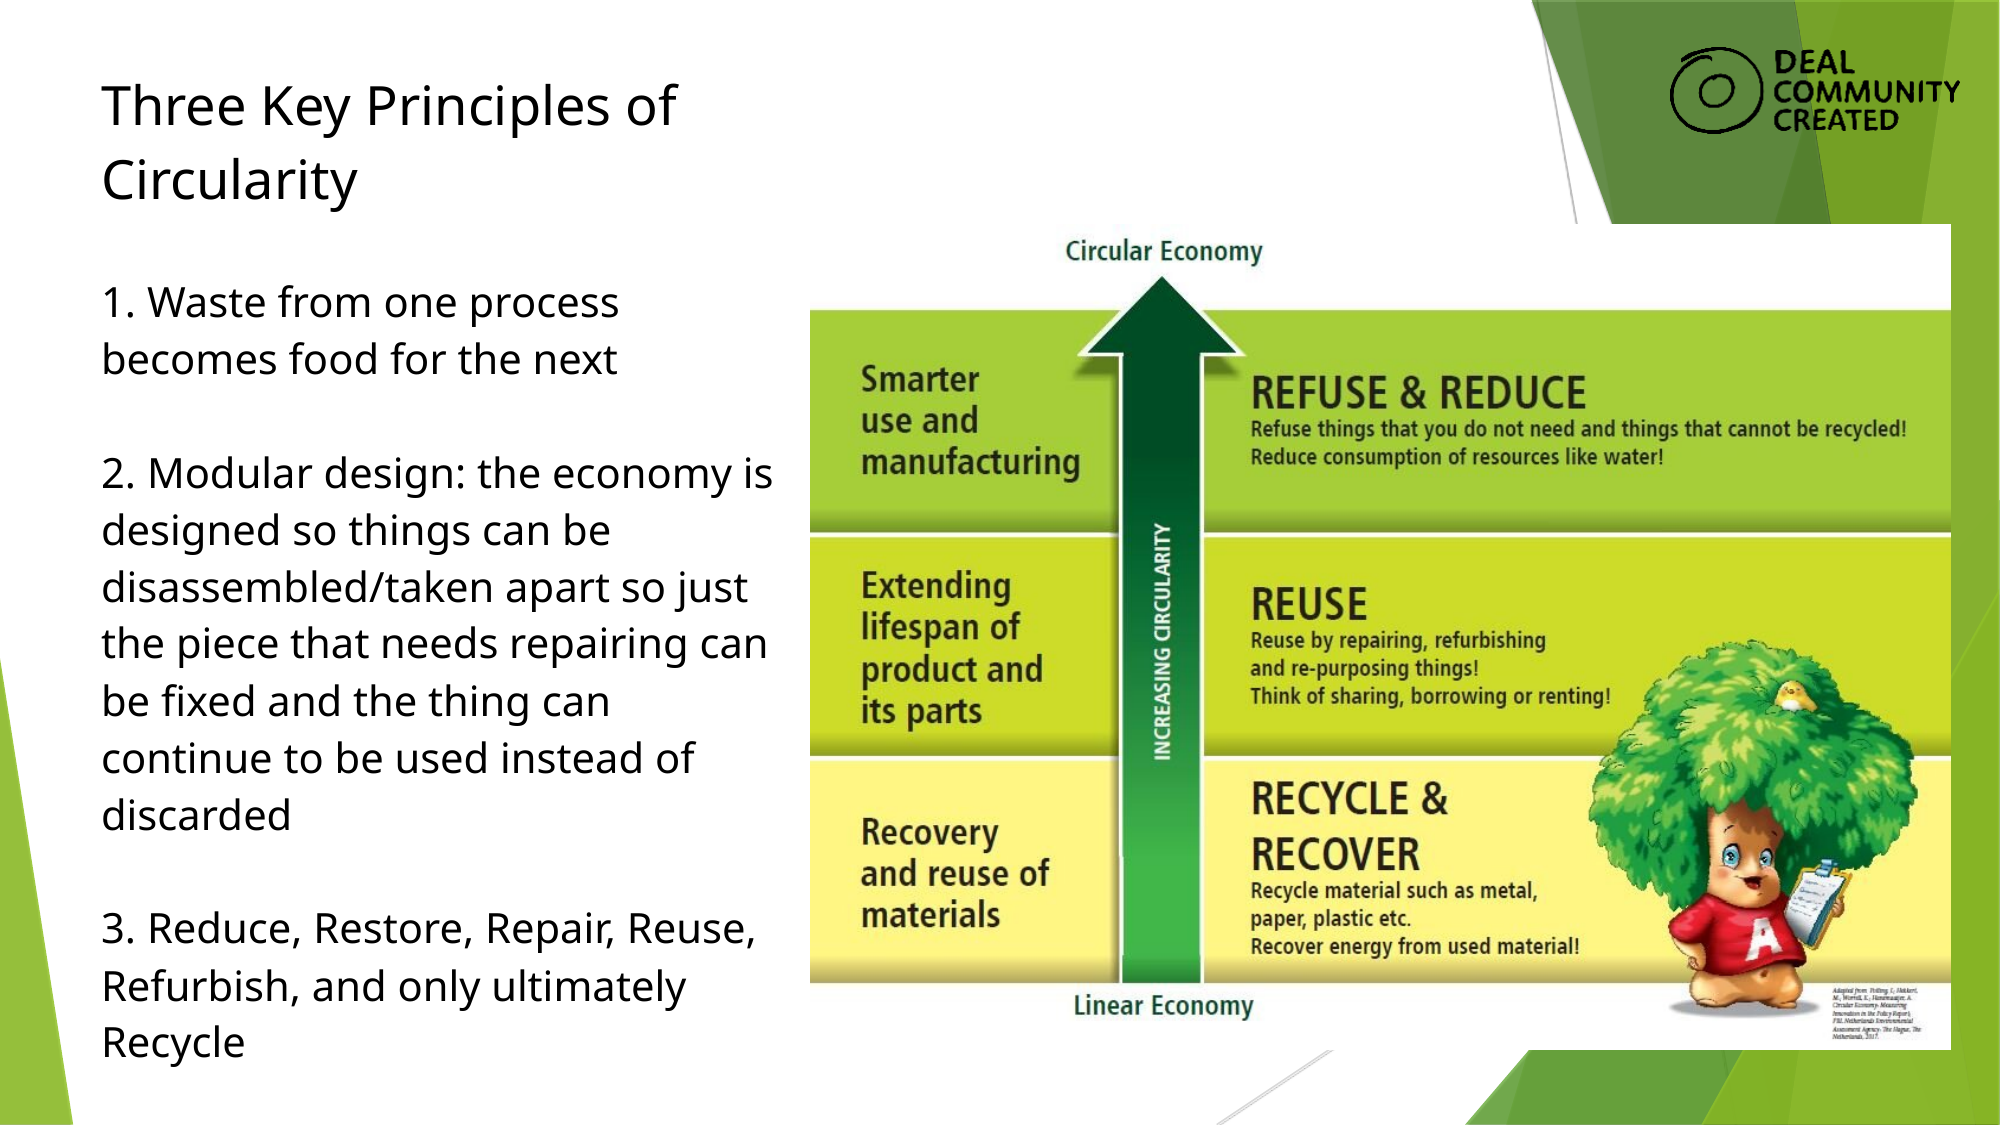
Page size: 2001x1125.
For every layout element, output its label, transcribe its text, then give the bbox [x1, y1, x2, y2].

picture [810, 224, 1951, 1051]
picture [1670, 47, 1960, 134]
text_box Three Key Principles of Circularity 1. Waste from one process becomes food for the next 2. Modular design: the economy is designed so things can be disassembled/taken apart so just the piece that needs repairing can be fixed and the thing can continue to be used instead of discarded 3. Reduce, Restore, Repair, Reuse, Refurbish, and only ultimately Recycle https://www.ecoschools.global/what-is-circular-economy [86, 60, 796, 997]
